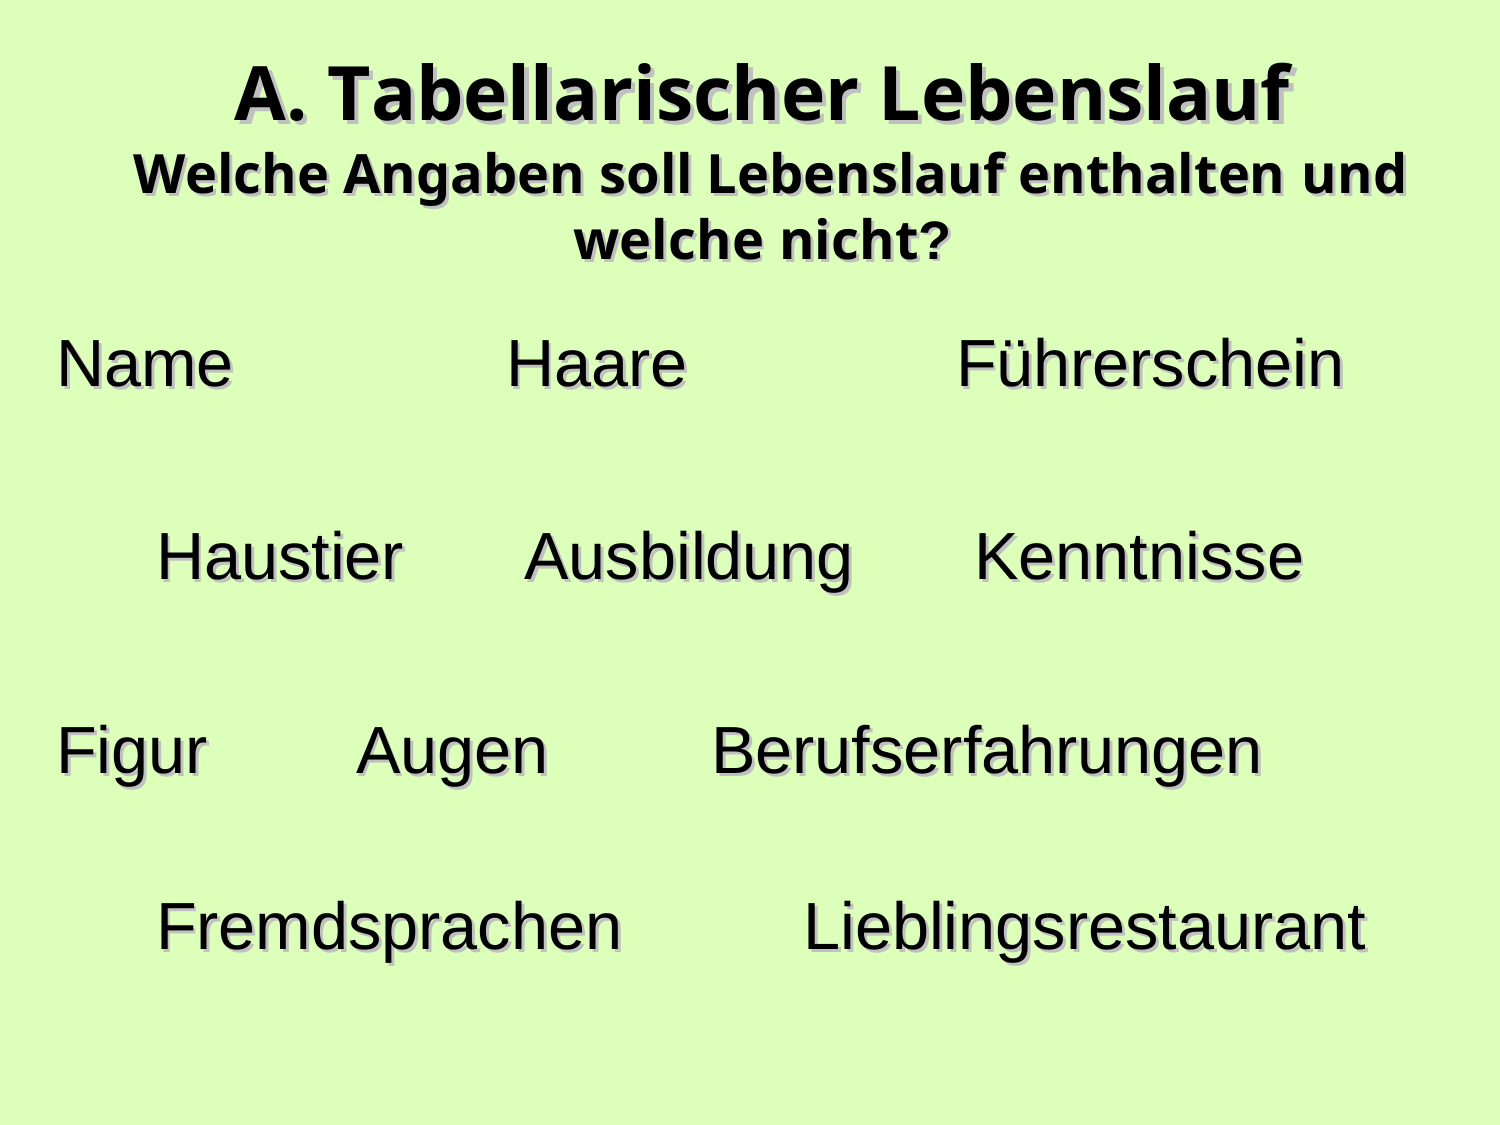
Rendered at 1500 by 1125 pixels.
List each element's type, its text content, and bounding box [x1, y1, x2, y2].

list Name Haare Führerschein Haustier Ausbildung Kenntnisse Figur Augen Berufserfahrungen Fremdsprachen Lieblingsrestaurant [41, 312, 1452, 1083]
title A. Tabellarischer Lebenslauf Welche Angaben soll Lebenslauf enthalten und welche nicht? [75, 37, 1451, 278]
